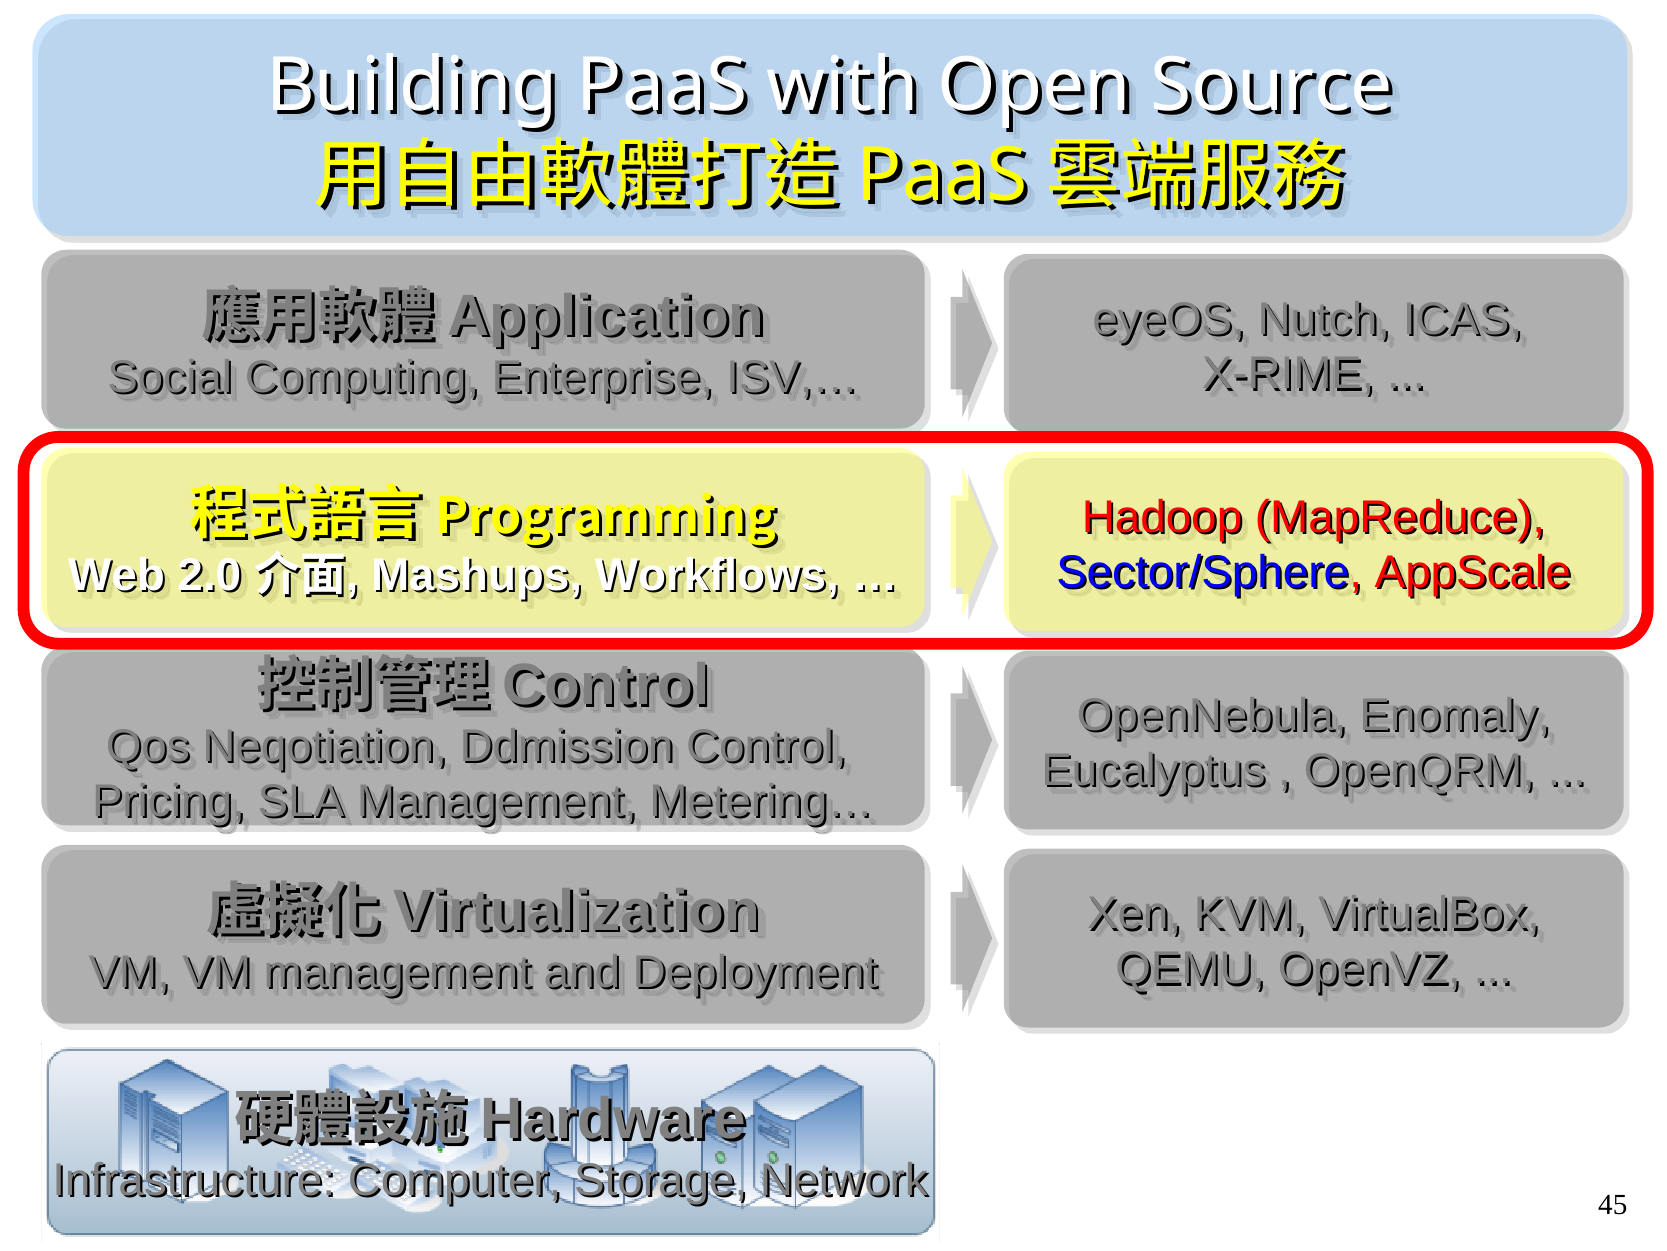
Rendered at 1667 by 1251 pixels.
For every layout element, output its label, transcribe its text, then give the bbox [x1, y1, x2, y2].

picture [41, 1043, 940, 1242]
text_box [950, 467, 993, 616]
text_box 控制管理 Control Qos Neqotiation, Ddmission Control, Pricing, SLA Management, Metering… [41, 650, 925, 826]
text_box eyeOS, Nutch, ICAS, X-RIME, ... [1003, 253, 1624, 431]
text_box [950, 269, 993, 417]
text_box 程式語言 Programming Web 2.0 介面, Mashups, Workflows, … [41, 448, 925, 627]
text_box OpenNebula, Enomaly, Eucalyptus , OpenQRM, ... [1003, 650, 1624, 830]
text_box [950, 864, 993, 1012]
text_box 應用軟體 Application Social Computing, Enterprise, ISV,… [41, 249, 925, 429]
text_box Xen, KVM, VirtualBox, QEMU, OpenVZ, ... [1003, 848, 1624, 1028]
text_box Hadoop (MapReduce), Sector/Sphere, AppScale [1003, 452, 1624, 632]
text_box Building PaaS with Open Source 用自由軟體打造PaaS雲端服務 [32, 13, 1628, 237]
text_box [950, 665, 993, 814]
text_box 虛擬化 Virtualization VM, VM management and Deployment [41, 844, 925, 1024]
